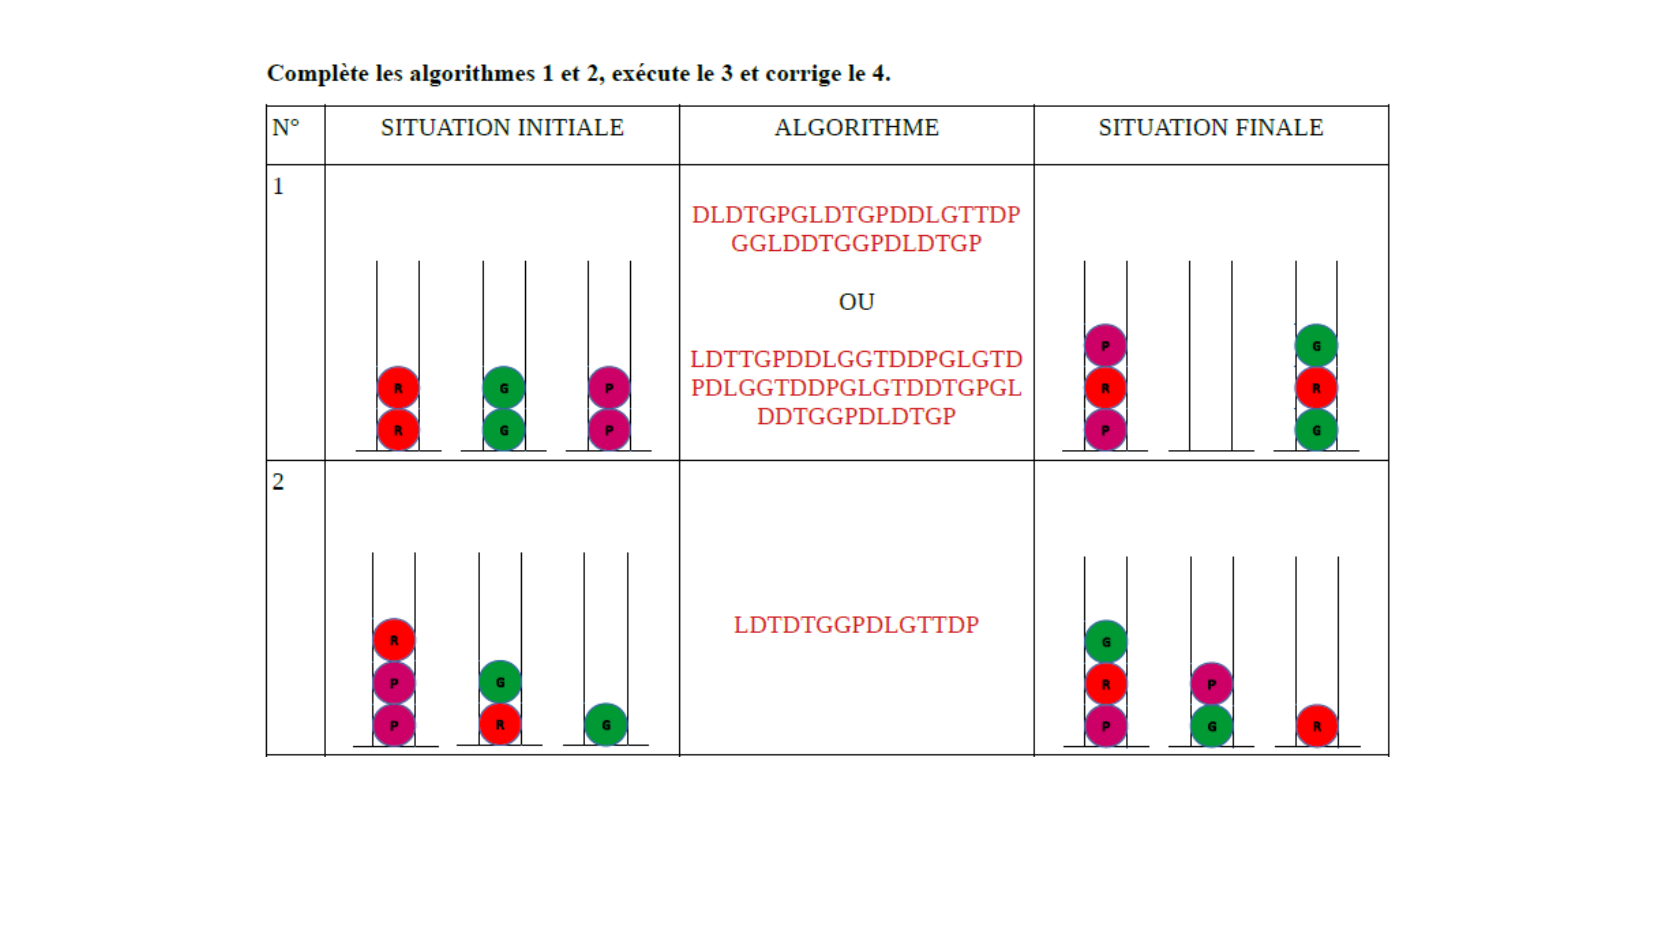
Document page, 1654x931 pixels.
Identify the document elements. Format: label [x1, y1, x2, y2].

picture [240, 47, 1406, 758]
